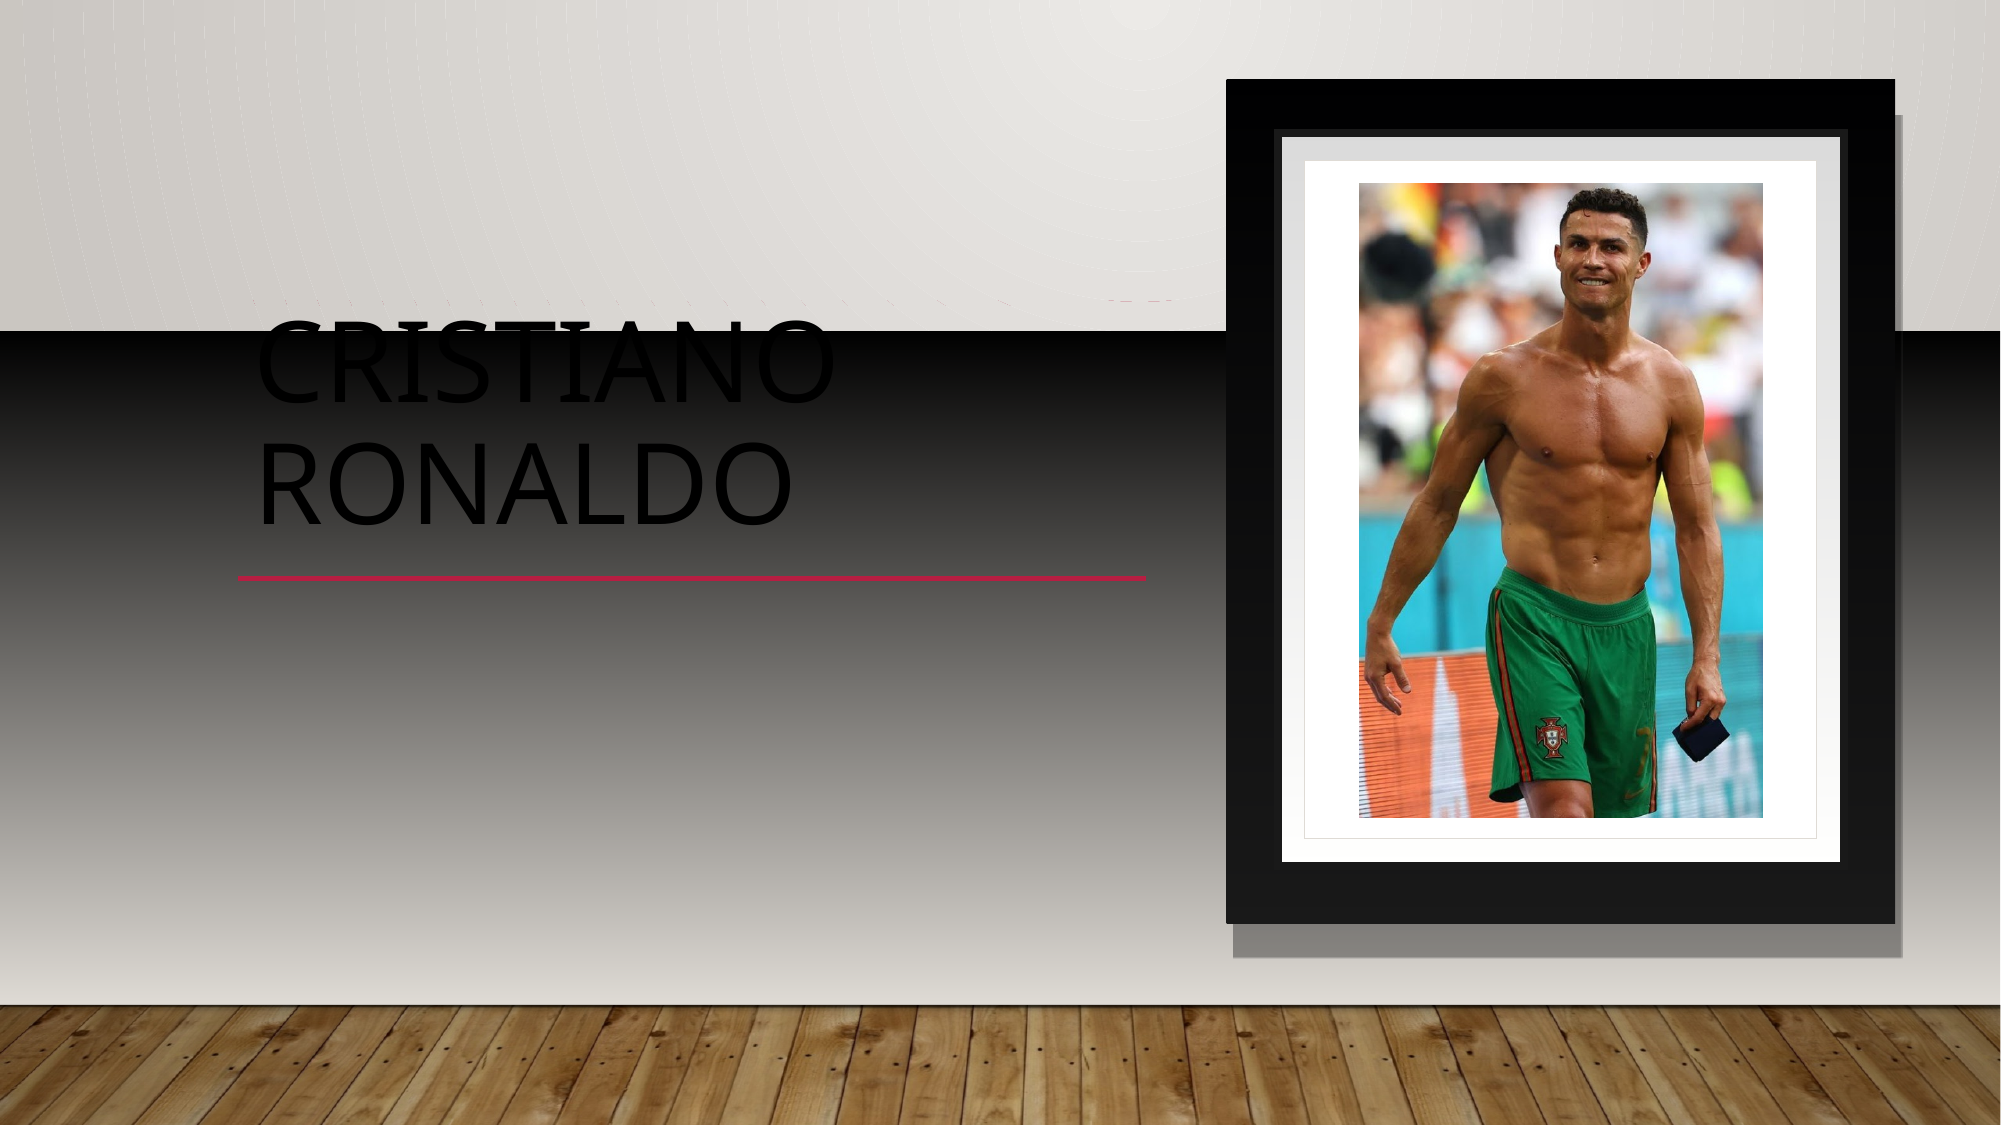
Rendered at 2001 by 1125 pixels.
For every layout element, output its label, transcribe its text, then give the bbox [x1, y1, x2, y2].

picture [0, 1005, 2000, 1125]
text_box [0, 0, 2000, 1005]
title Cristiano ronaldo [238, 160, 1145, 549]
picture [1359, 183, 1763, 818]
